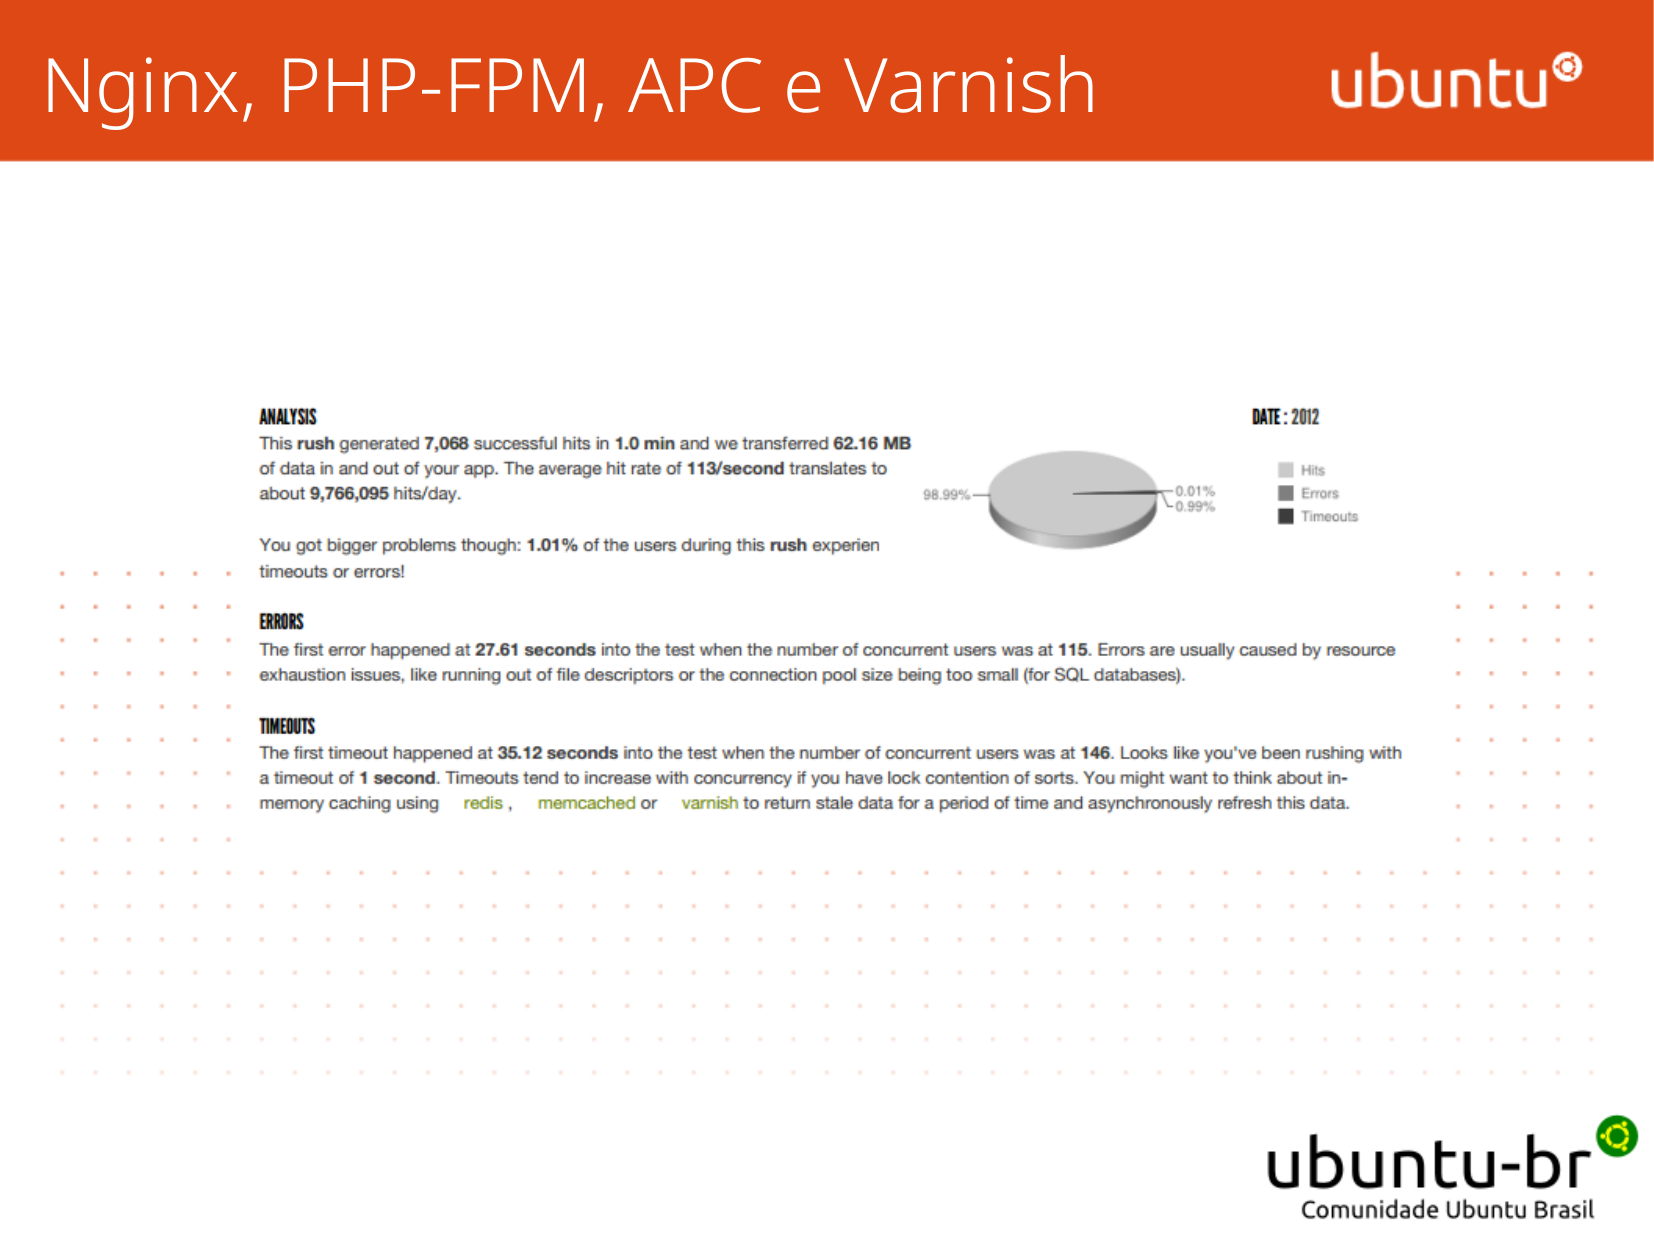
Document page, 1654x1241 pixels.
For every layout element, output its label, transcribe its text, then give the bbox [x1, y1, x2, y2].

picture [0, 0, 1654, 1241]
title Nginx, PHP-FPM, APC e Varnish [41, 31, 1300, 136]
